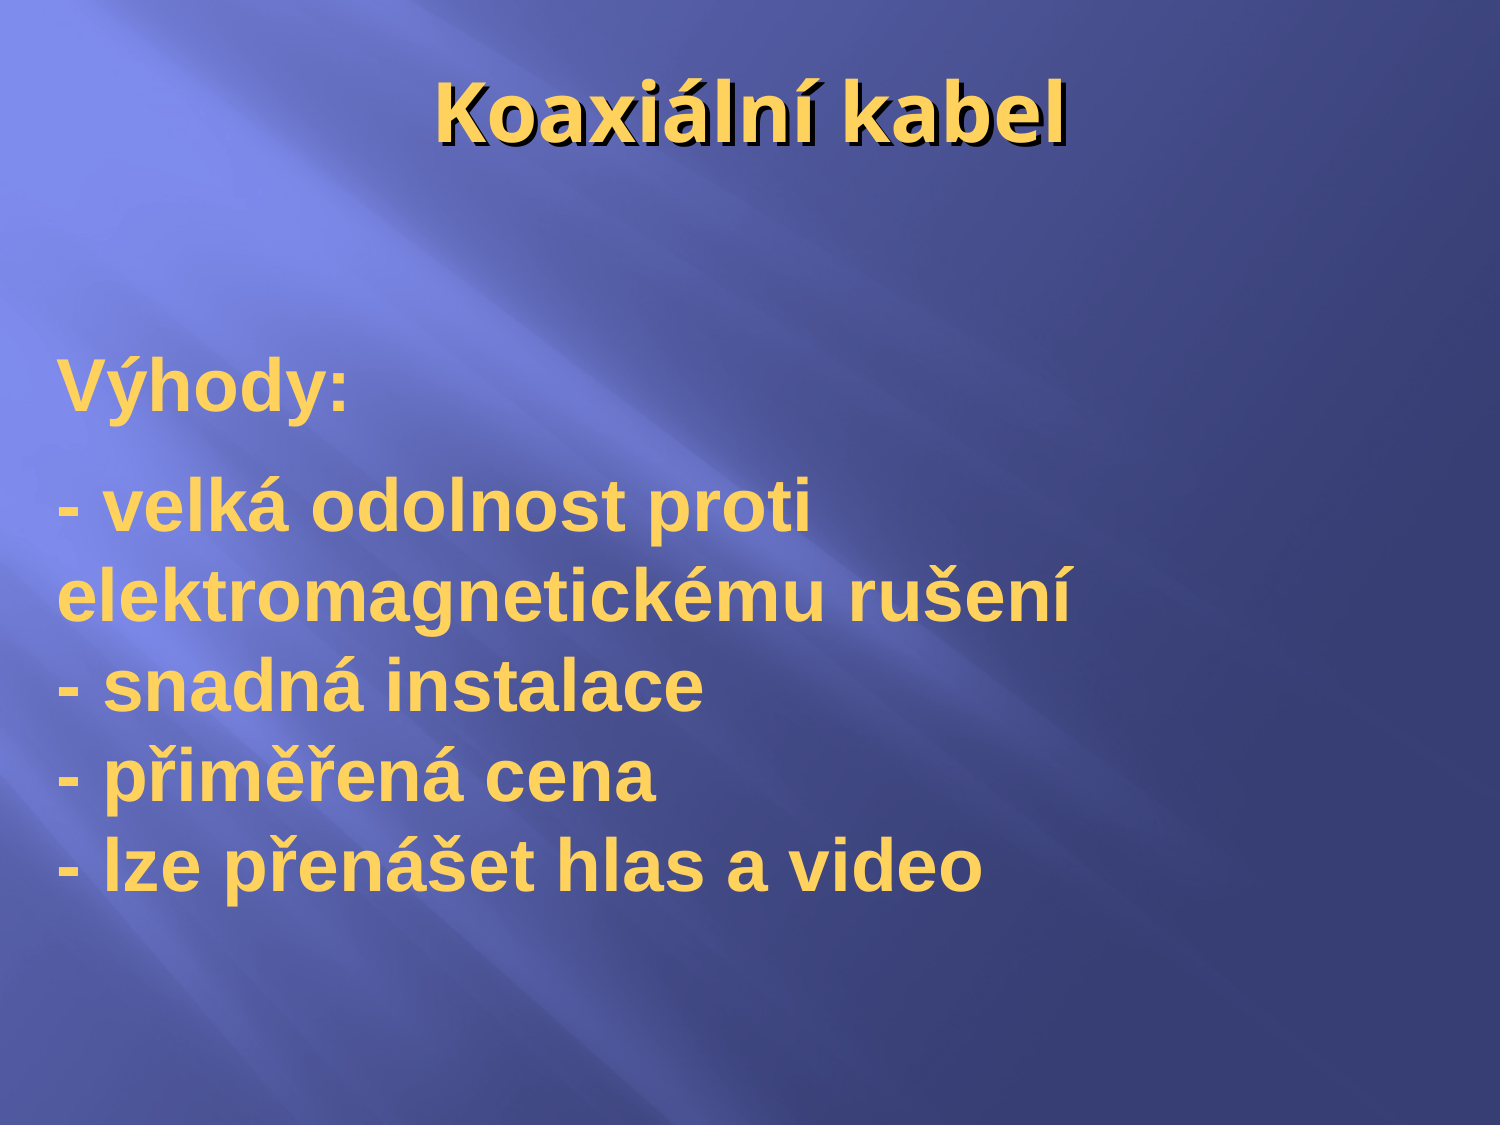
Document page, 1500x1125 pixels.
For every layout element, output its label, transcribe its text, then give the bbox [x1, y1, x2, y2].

title Koaxiální kabel [64, 45, 1436, 172]
text_box Výhody: - velká odolnost proti elektromagnetickému rušení - snadná instalace - přiměřená cena - lze přenášet hlas a video [41, 172, 1459, 1071]
